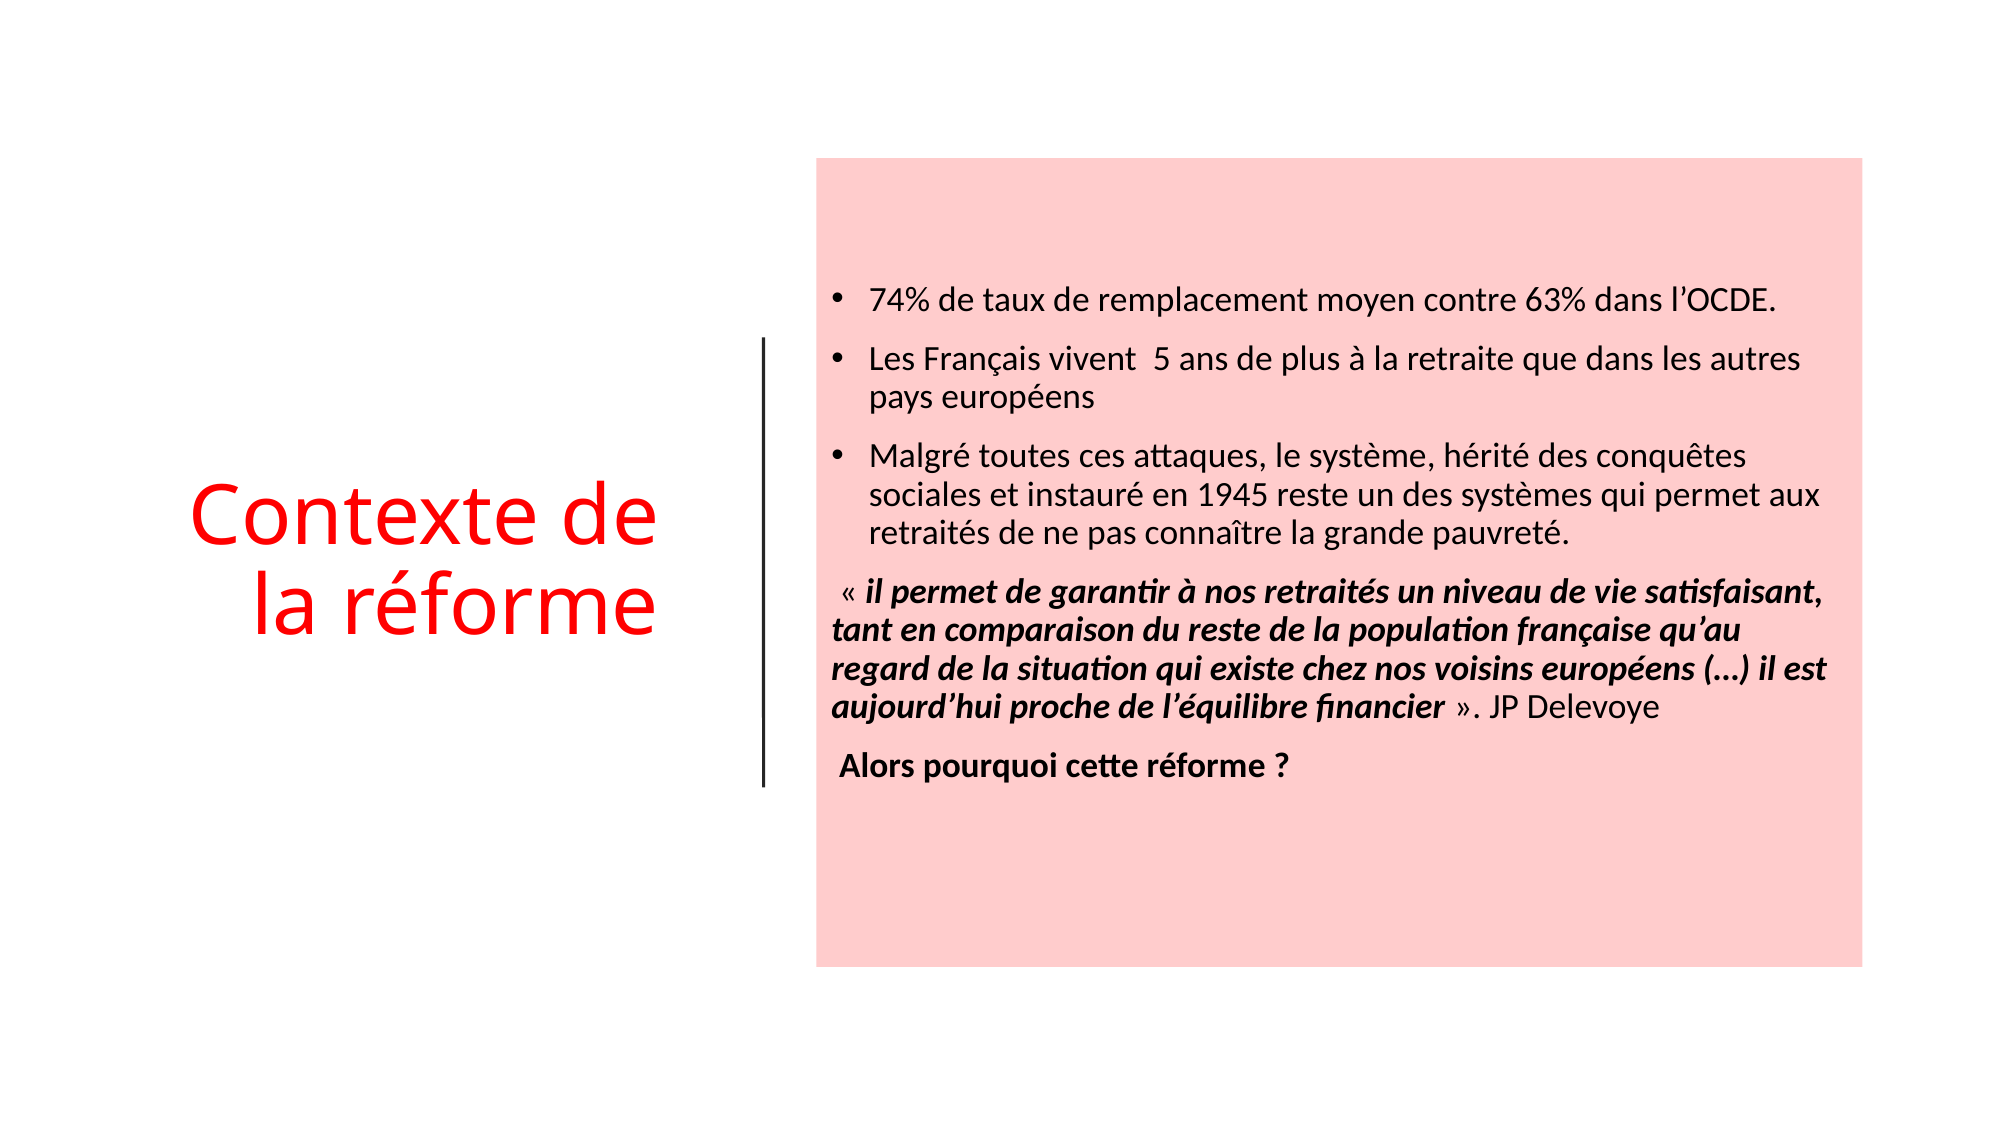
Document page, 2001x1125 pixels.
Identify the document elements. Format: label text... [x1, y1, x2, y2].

title Contexte de la réforme [137, 158, 711, 967]
list 74% de taux de remplacement moyen contre 63% dans l’OCDE. Les Français vivent 5 ans de plus à la retraite que dans les autres pays européens Malgré toutes ces attaques, le système, hérité des conquêtes sociales et instauré en 1945 reste un des systèmes qui permet aux retraités de ne pas connaître la grande pauvreté. « il permet de garantir à nos retraités un niveau de vie satisfaisant, tant en comparaison du reste de la population française qu’au regard de la situation qui existe chez nos voisins européens (…) il est aujourd’hui proche de l’équilibre financier ». JP Delevoye Alors pourquoi cette réforme ? [816, 158, 1863, 967]
